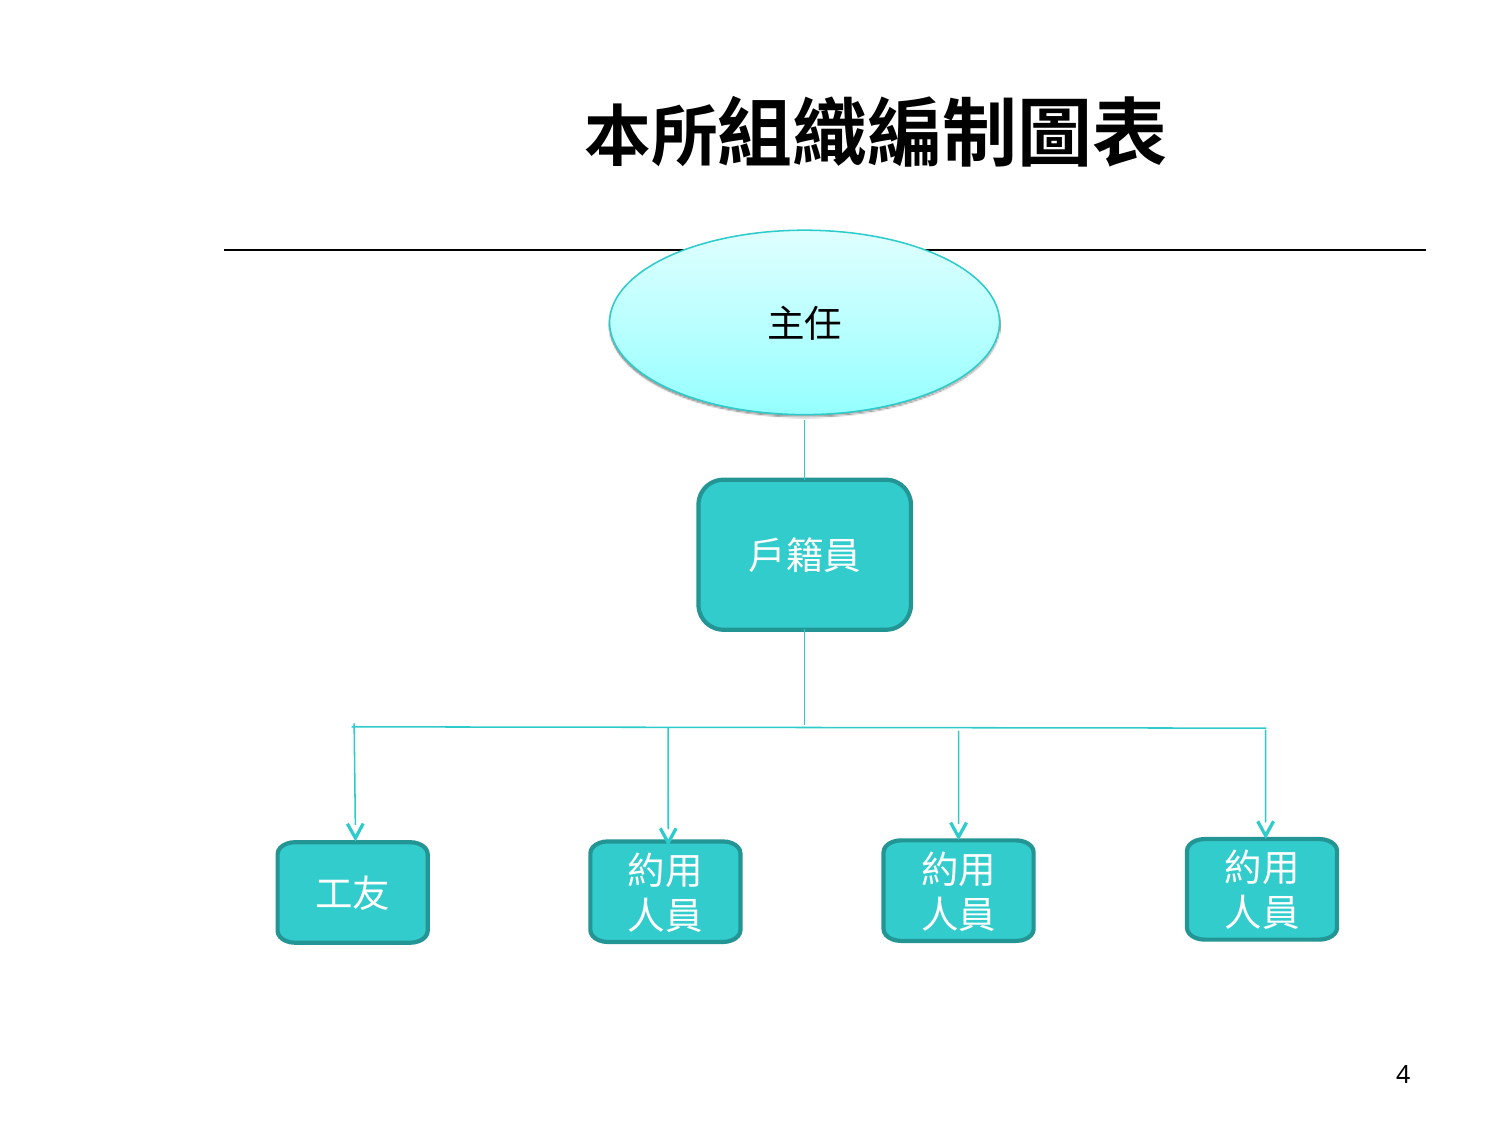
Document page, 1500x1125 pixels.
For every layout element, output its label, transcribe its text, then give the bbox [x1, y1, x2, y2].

text_box 約用人員 [590, 841, 741, 942]
text_box 工友 [277, 842, 428, 943]
text_box 約用人員 [883, 840, 1034, 941]
list 本所組織編制圖表 [218, 78, 1419, 987]
text_box <編號> [1074, 1025, 1426, 1101]
text_box 主任 [609, 230, 1000, 415]
text_box 約用人員 [1187, 839, 1338, 940]
text_box 戶籍員 [698, 479, 911, 630]
